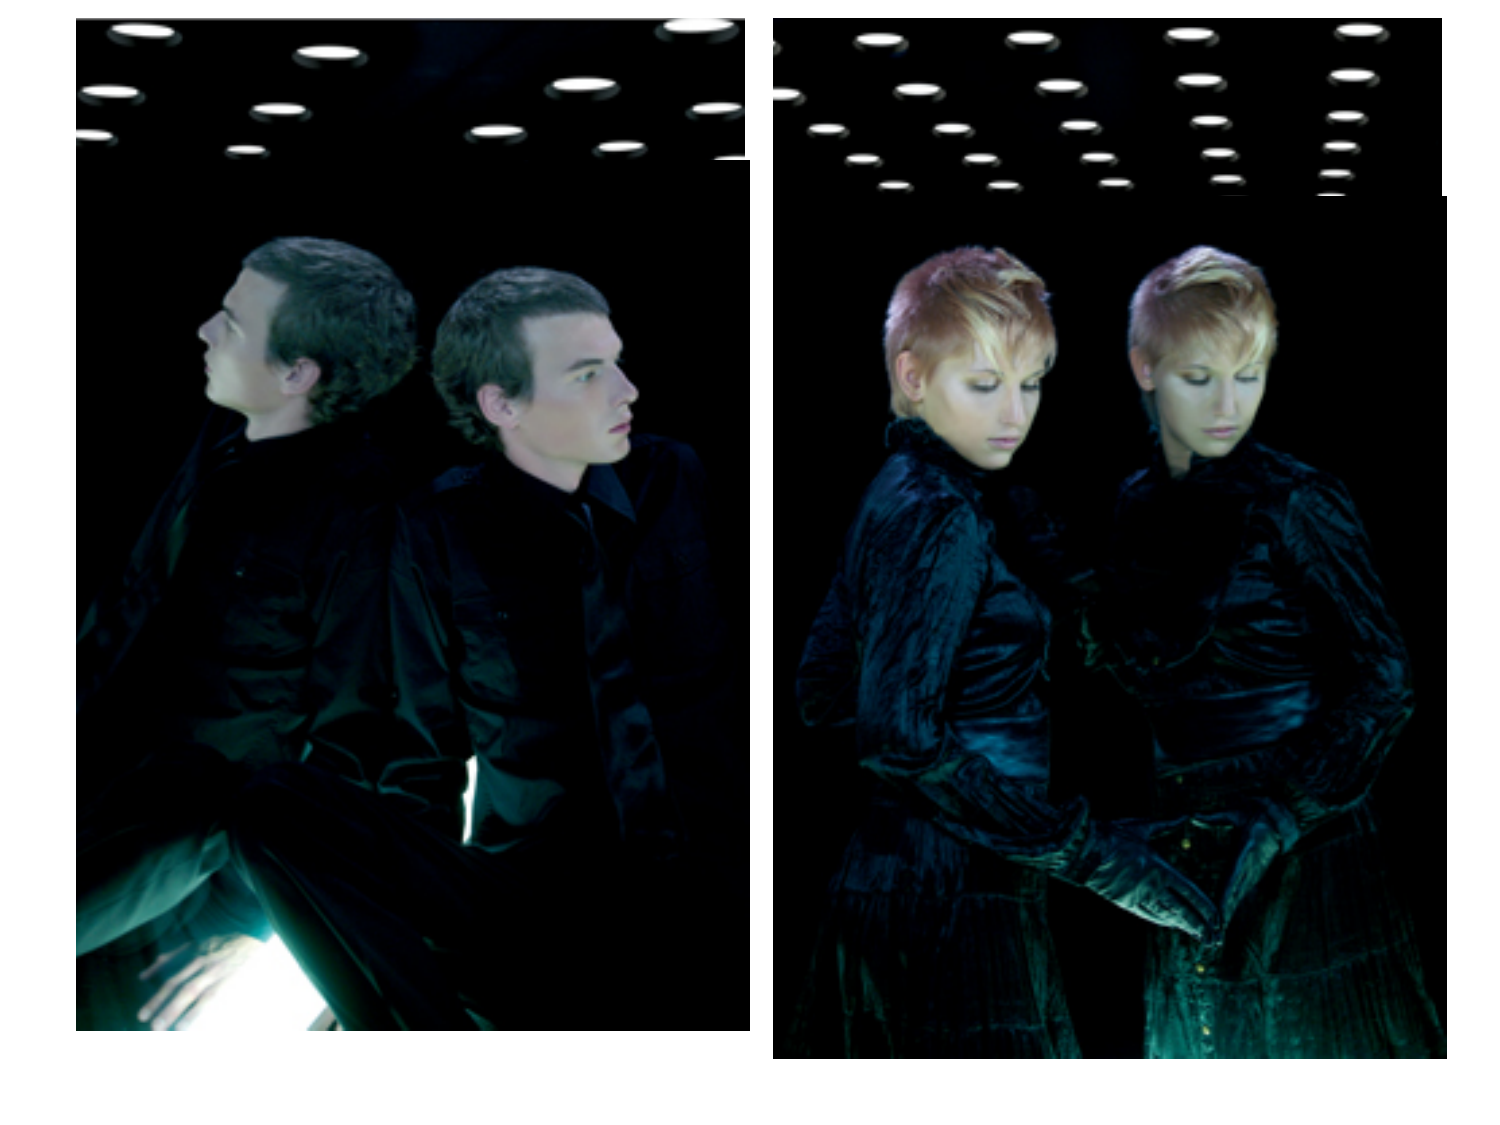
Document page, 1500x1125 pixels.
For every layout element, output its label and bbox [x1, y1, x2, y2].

picture [773, 18, 1447, 1059]
picture [76, 18, 750, 1031]
